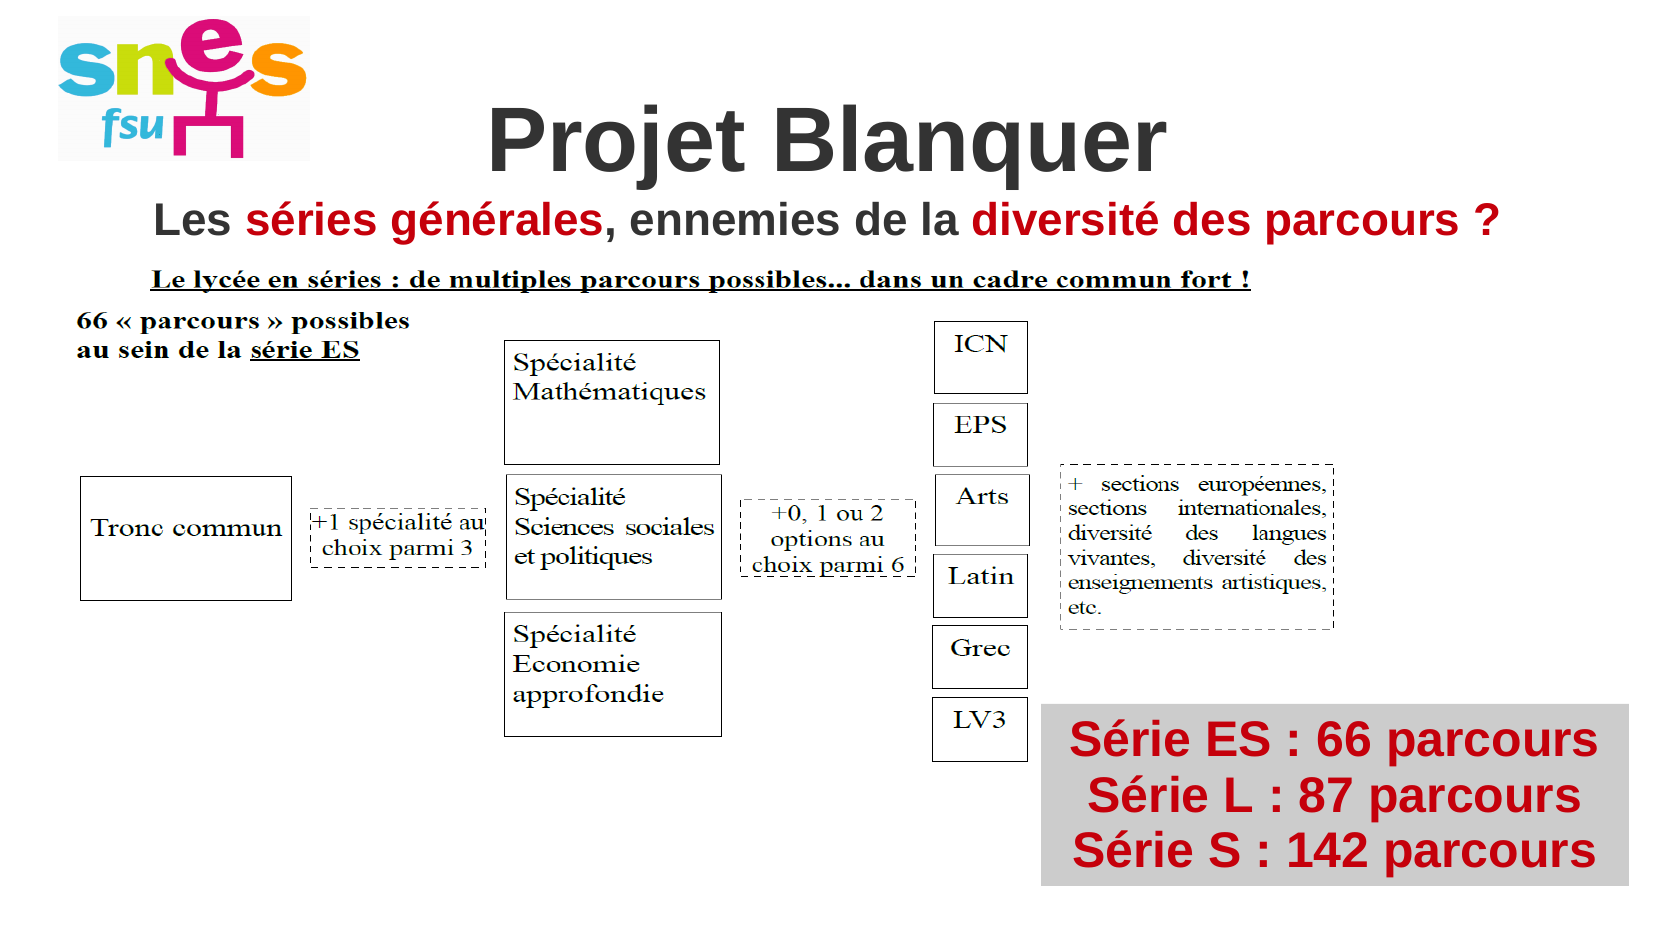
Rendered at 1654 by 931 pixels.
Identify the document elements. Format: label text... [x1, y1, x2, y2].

text_box Série ES : 66 parcours Série L : 87 parcours Série S : 142 parcours [1041, 703, 1629, 886]
picture [61, 258, 1360, 775]
picture [58, 17, 310, 161]
title Projet Blanquer Les séries générales, ennemies de la diversité des parcours ? [121, 56, 1534, 269]
